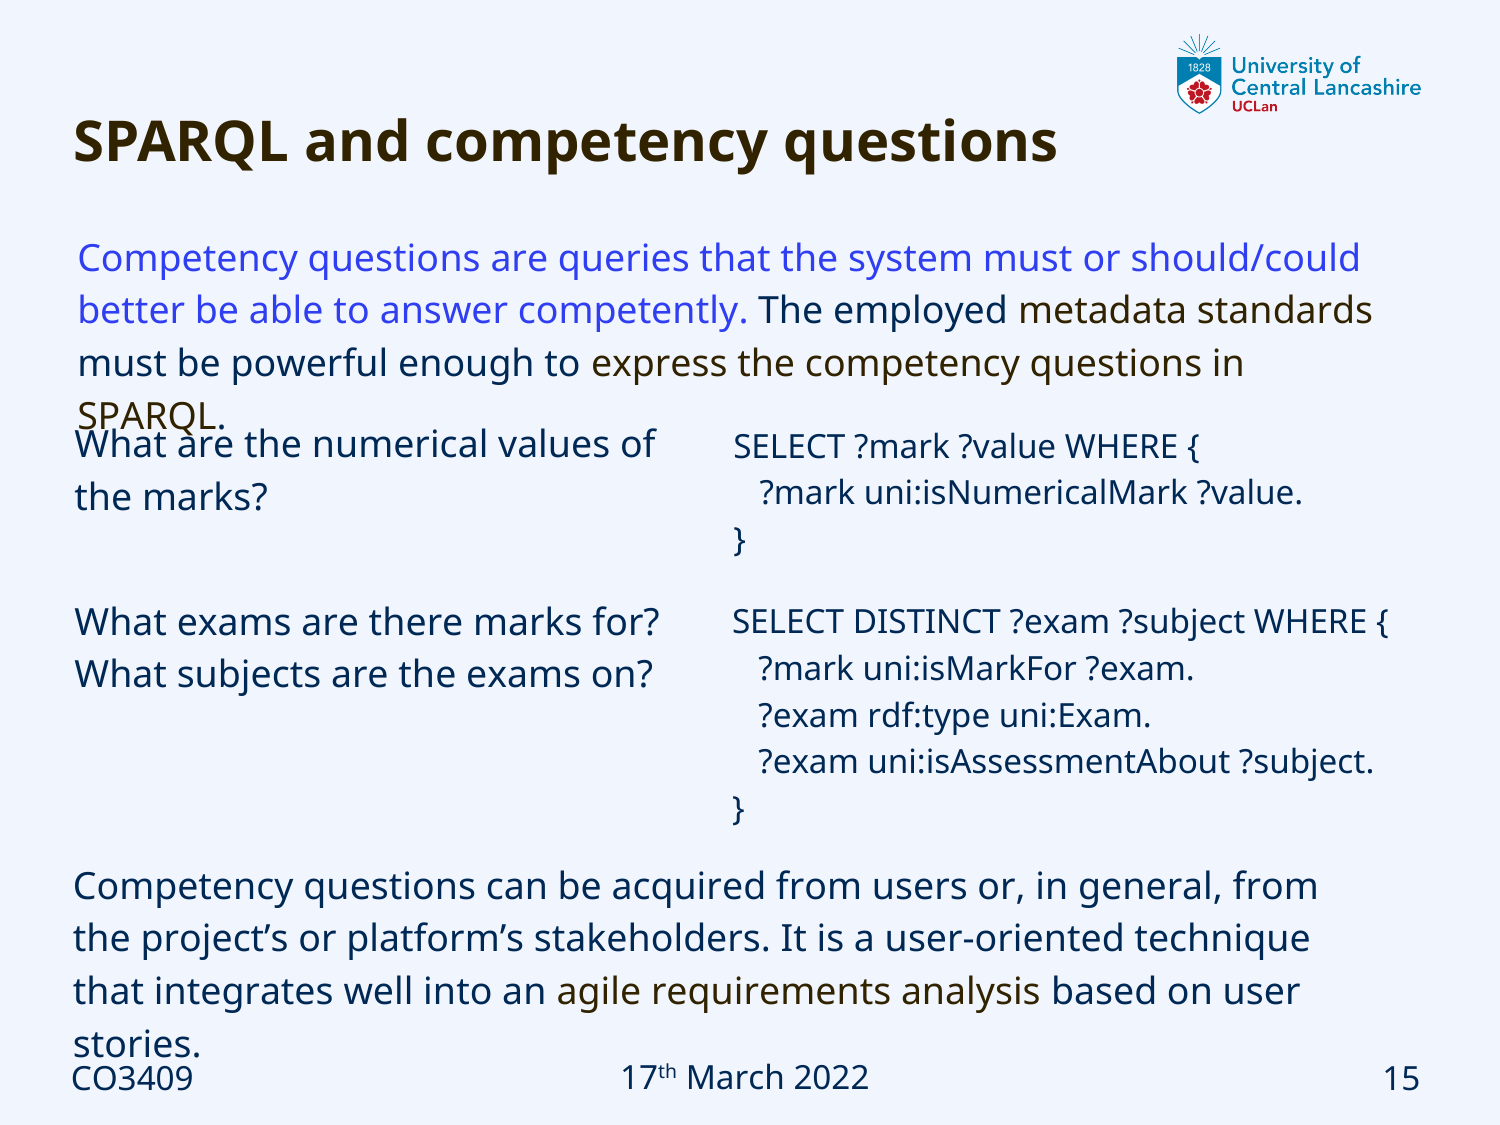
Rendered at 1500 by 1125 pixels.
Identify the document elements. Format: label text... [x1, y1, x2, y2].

text_box Competency questions are queries that the system must or should/could better be able to answer competently. The employed metadata standards must be powerful enough to express the competency questions in SPARQL. [62, 218, 1404, 392]
text_box SELECT DISTINCT ?exam ?subject WHERE { ?mark uni:isMarkFor ?exam. ?exam rdf:type uni:Exam. ?exam uni:isAssessmentAbout ?subject. } [717, 586, 1462, 835]
text_box What are the numerical values of the marks? [59, 405, 695, 541]
picture [1177, 34, 1421, 93]
title SPARQL and competency questions [58, 93, 1475, 186]
text_box Competency questions can be acquired from users or, in general, from the project’s or platform’s stakeholders. It is a user-oriented technique that integrates well into an agile requirements analysis based on user stories. [58, 846, 1400, 1020]
text_box SELECT ?mark ?value WHERE { ?mark uni:isNumericalMark ?value. } [718, 410, 1463, 620]
text_box What exams are there marks for? What subjects are the exams on? [59, 582, 695, 718]
